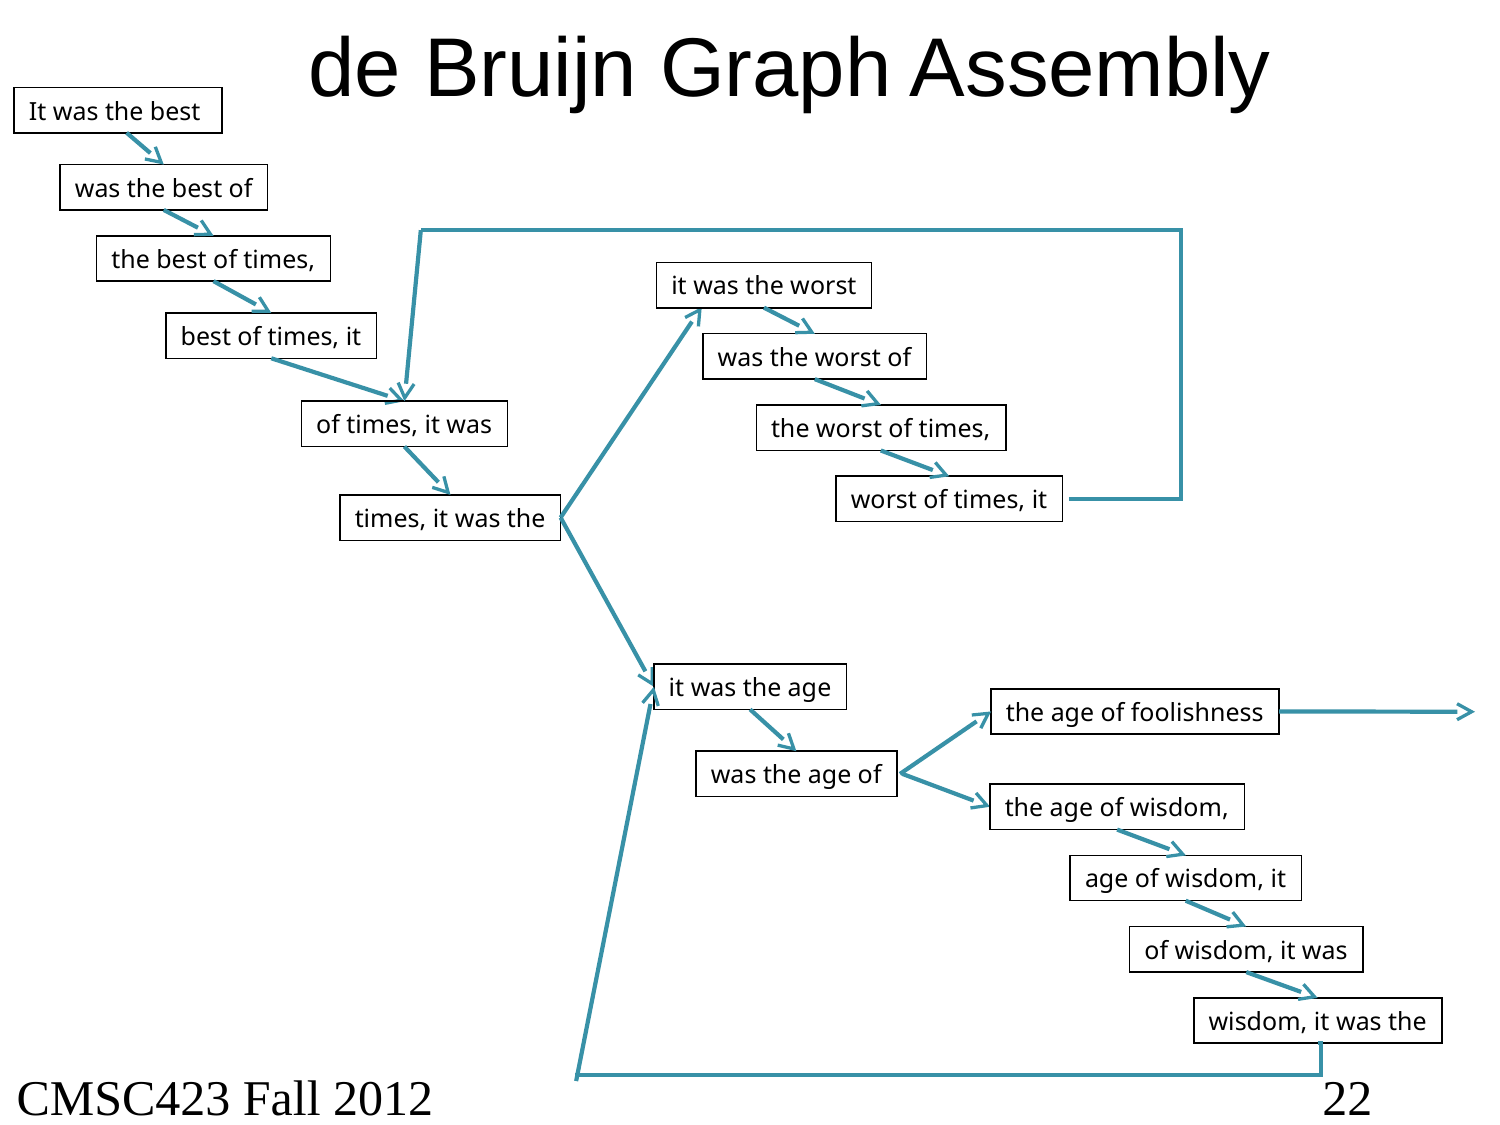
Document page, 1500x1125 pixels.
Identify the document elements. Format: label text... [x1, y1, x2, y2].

text_box wisdom, it was the [1193, 997, 1442, 1044]
text_box it was the worst [656, 262, 872, 308]
text_box was the worst of [702, 333, 927, 380]
text_box it was the age [653, 664, 847, 710]
text_box of times, it was [301, 401, 508, 447]
text_box was the age of [696, 751, 897, 797]
text_box the best of times, [96, 235, 331, 282]
text_box worst of times, it [836, 476, 1063, 522]
text_box the age of foolishness [991, 688, 1280, 735]
text_box of wisdom, it was [1129, 926, 1364, 972]
text_box age of wisdom, it [1070, 855, 1302, 901]
text_box was the best of [59, 164, 268, 211]
text_box It was the best [14, 87, 223, 133]
text_box times, it was the [339, 494, 561, 541]
title de Bruijn Graph Assembly [115, 6, 1466, 122]
text_box the worst of times, [756, 404, 1006, 451]
text_box best of times, it [165, 312, 377, 359]
text_box the age of wisdom, [990, 784, 1245, 830]
